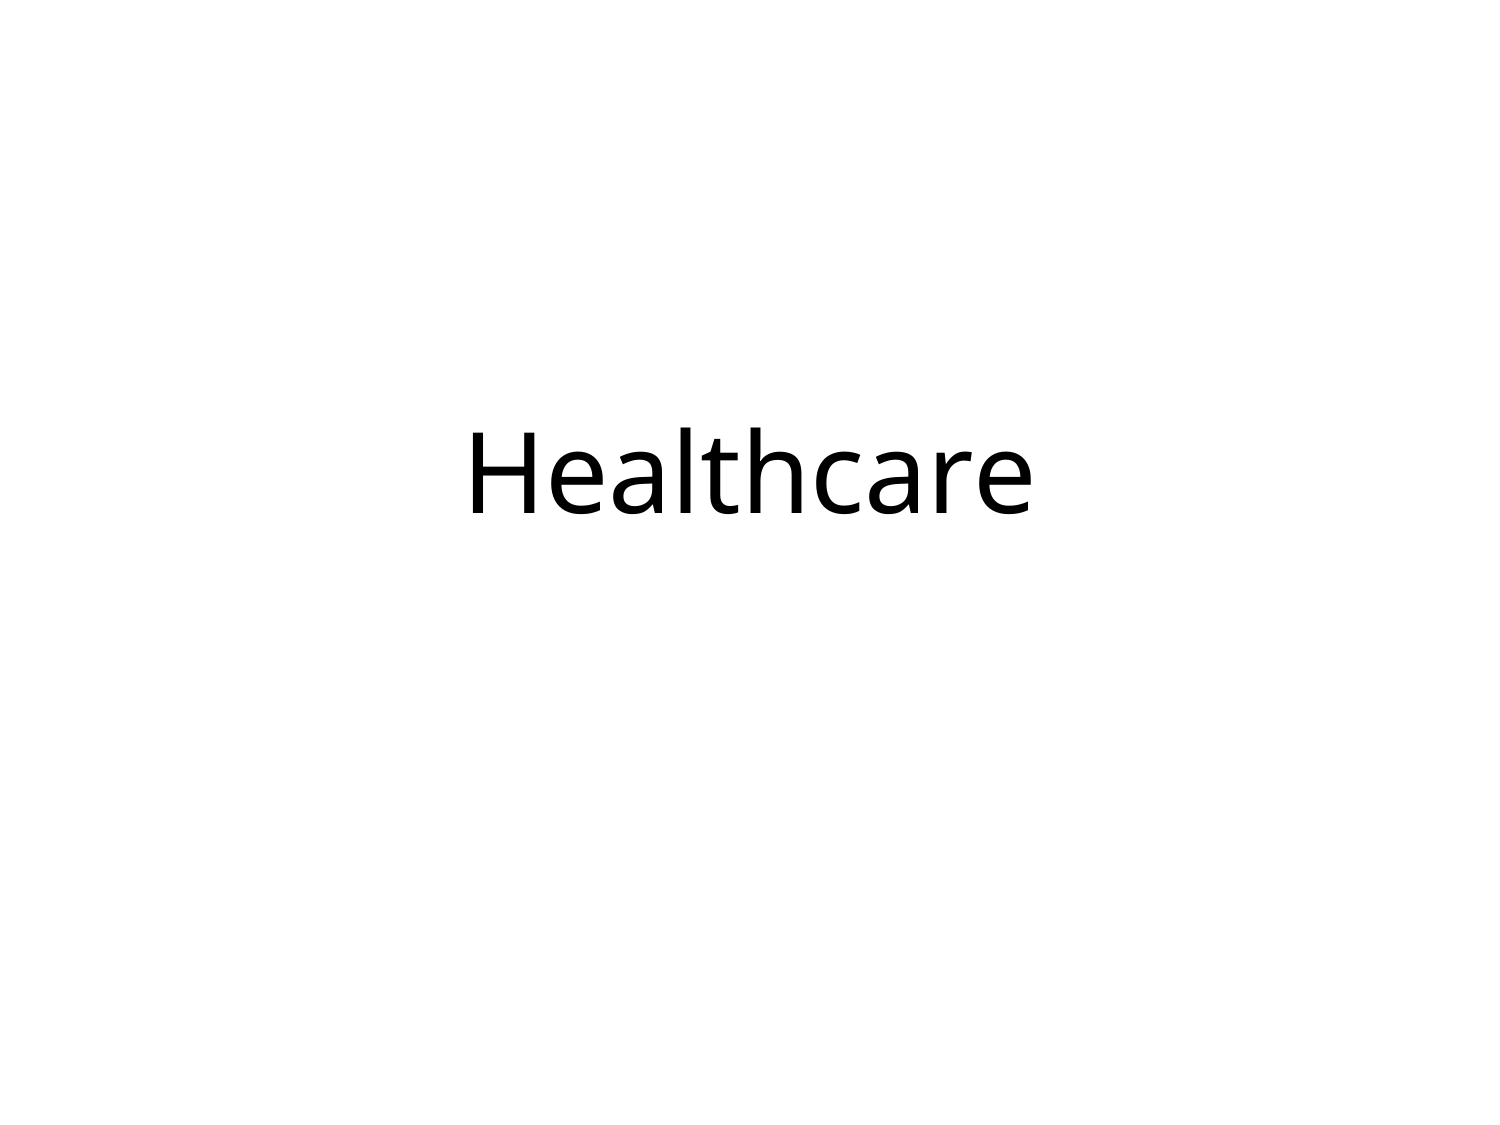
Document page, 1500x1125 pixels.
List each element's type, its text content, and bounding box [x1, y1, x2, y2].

title Healthcare [112, 374, 1388, 563]
